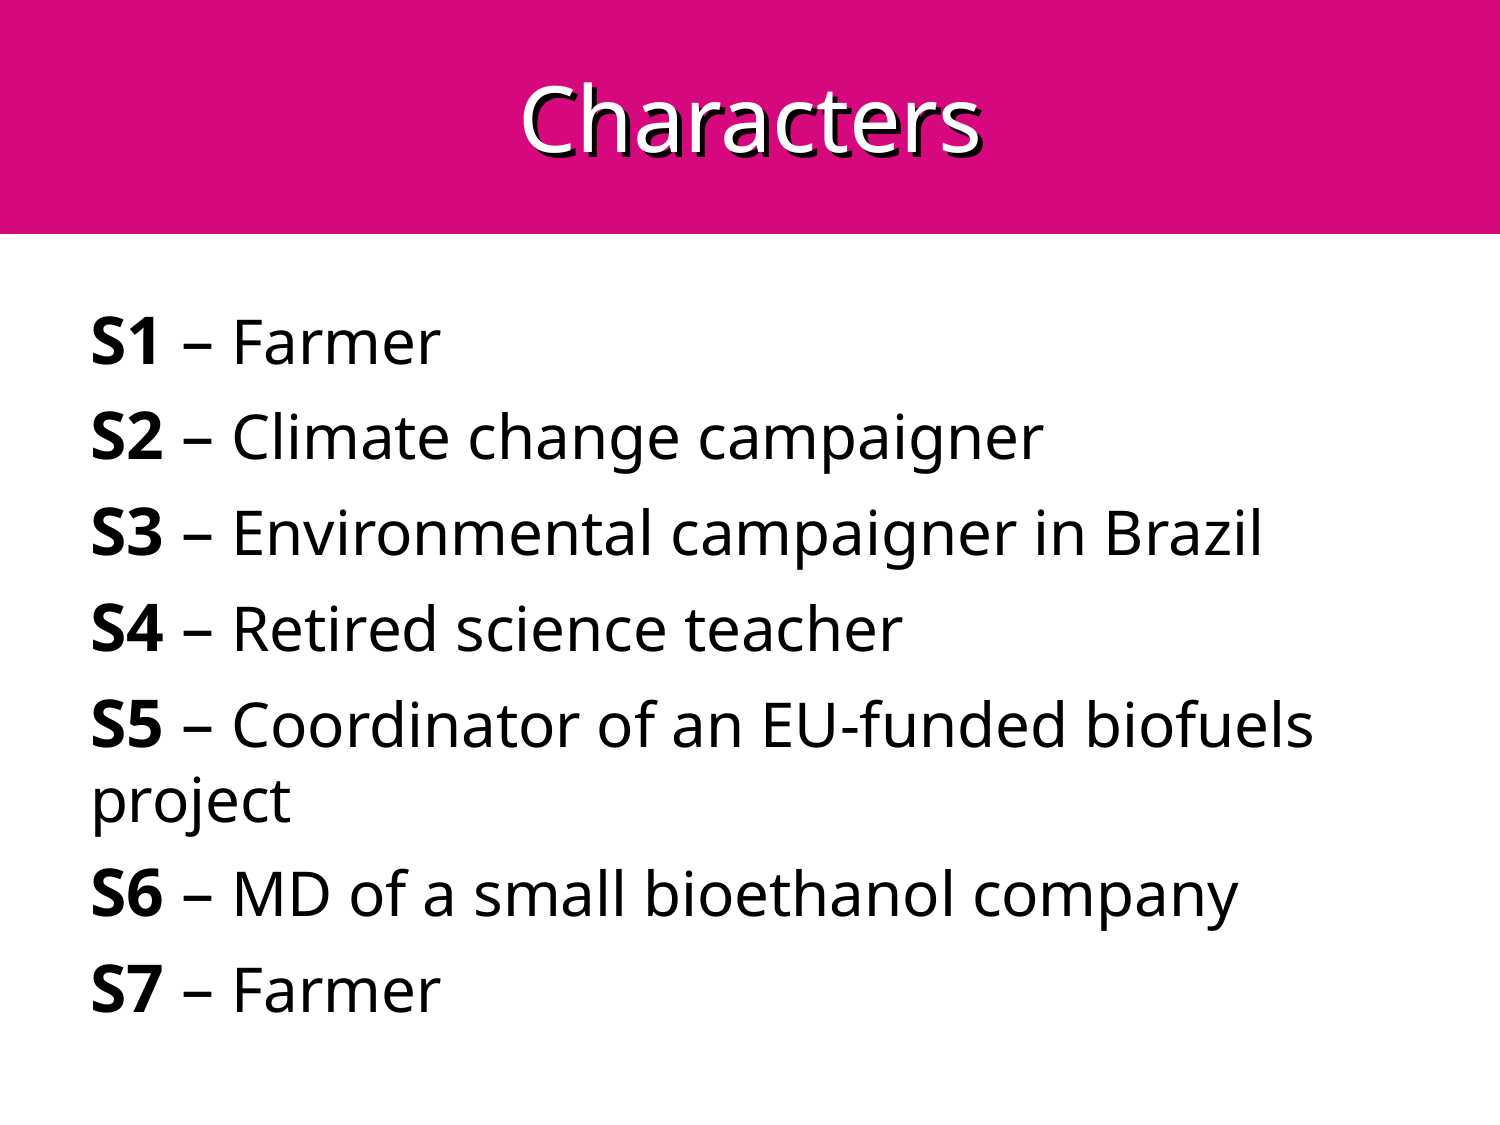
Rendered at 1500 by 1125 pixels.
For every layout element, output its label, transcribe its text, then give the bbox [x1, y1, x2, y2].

list S1 – Farmer S2 – Climate change campaigner S3 – Environmental campaigner in Brazil S4 – Retired science teacher S5 – Coordinator of an EU-funded biofuels project S6 – MD of a small bioethanol company S7 – Farmer [75, 290, 1447, 1034]
text_box Characters [1, 0, 1500, 232]
